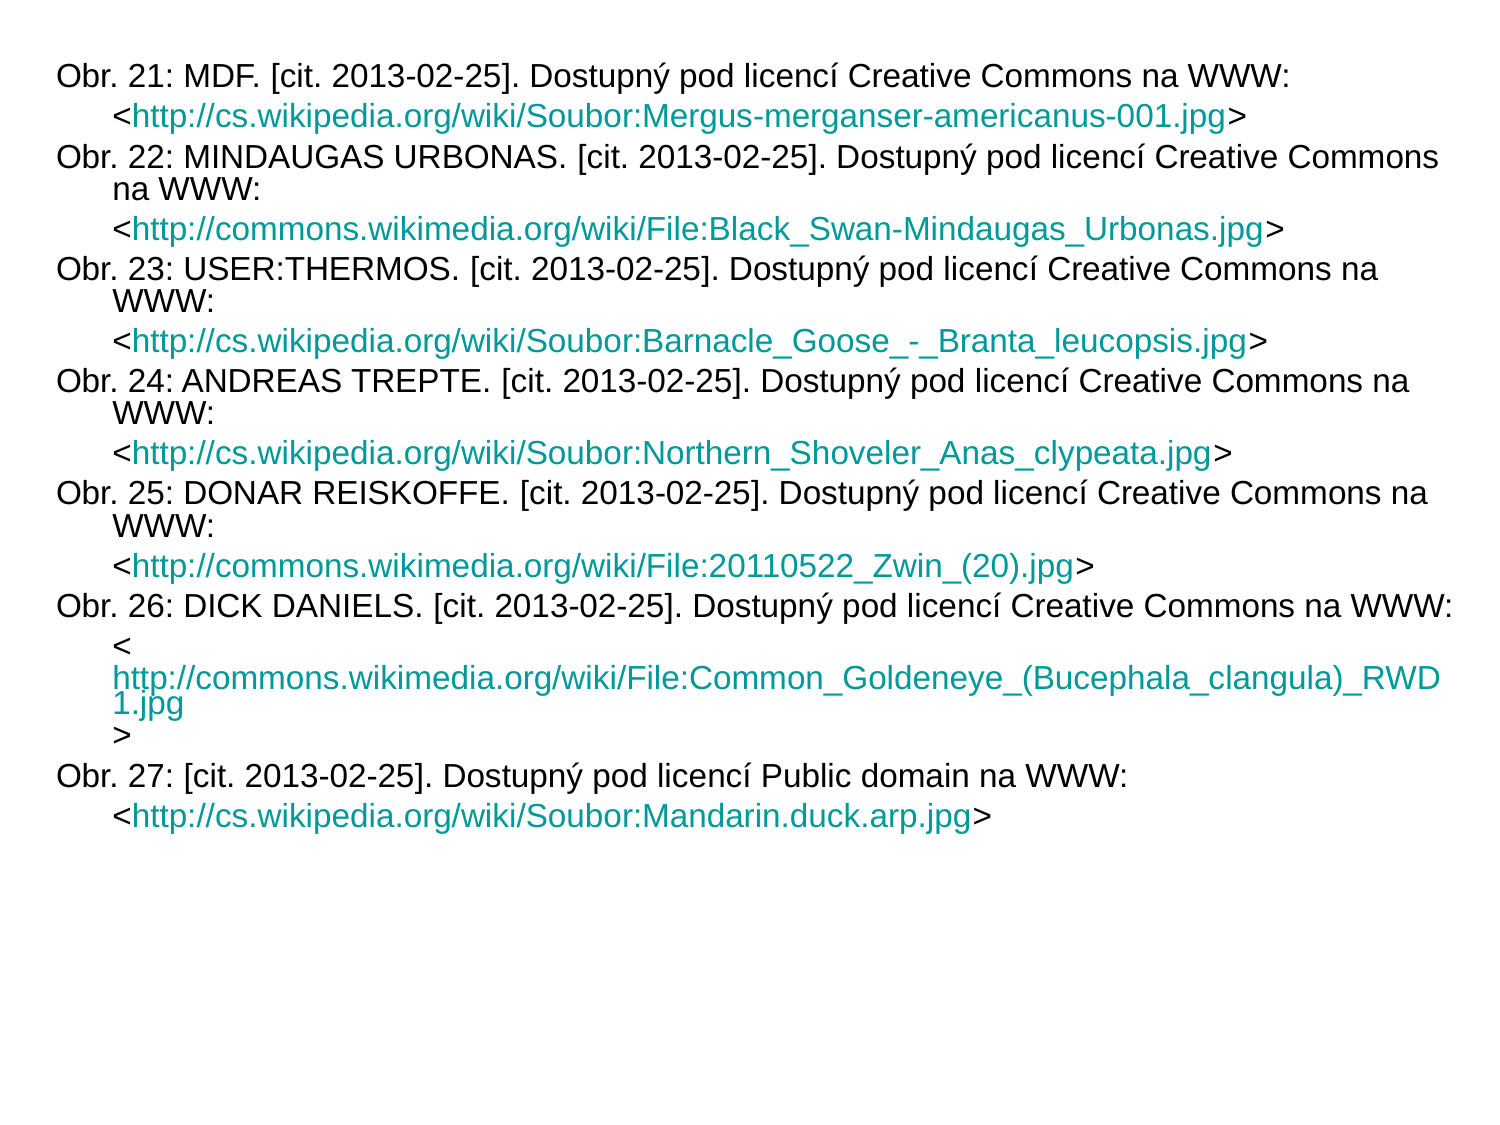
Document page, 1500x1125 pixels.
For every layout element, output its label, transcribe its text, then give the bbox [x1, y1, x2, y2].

list Obr. 21: MDF. [cit. 2013-02-25]. Dostupný pod licencí Creative Commons na WWW: <http://cs.wikipedia.org/wiki/Soubor:Mergus-merganser-americanus-001.jpg> Obr. 22: MINDAUGAS URBONAS. [cit. 2013-02-25]. Dostupný pod licencí Creative Commons na WWW: <http://commons.wikimedia.org/wiki/File:Black_Swan-Mindaugas_Urbonas.jpg> Obr. 23: USER:THERMOS. [cit. 2013-02-25]. Dostupný pod licencí Creative Commons na WWW: <http://cs.wikipedia.org/wiki/Soubor:Barnacle_Goose_-_Branta_leucopsis.jpg> Obr. 24: ANDREAS TREPTE. [cit. 2013-02-25]. Dostupný pod licencí Creative Commons na WWW: <http://cs.wikipedia.org/wiki/Soubor:Northern_Shoveler_Anas_clypeata.jpg> Obr. 25: DONAR REISKOFFE. [cit. 2013-02-25]. Dostupný pod licencí Creative Commons na WWW: <http://commons.wikimedia.org/wiki/File:20110522_Zwin_(20).jpg> Obr. 26: DICK DANIELS. [cit. 2013-02-25]. Dostupný pod licencí Creative Commons na WWW: <http://commons.wikimedia.org/wiki/File:Common_Goldeneye_(Bucephala_clangula)_RWD1.jpg> Obr. 27: [cit. 2013-02-25]. Dostupný pod licencí Public domain na WWW: <http://cs.wikipedia.org/wiki/Soubor:Mandarin.duck.arp.jpg> [41, 54, 1471, 1071]
